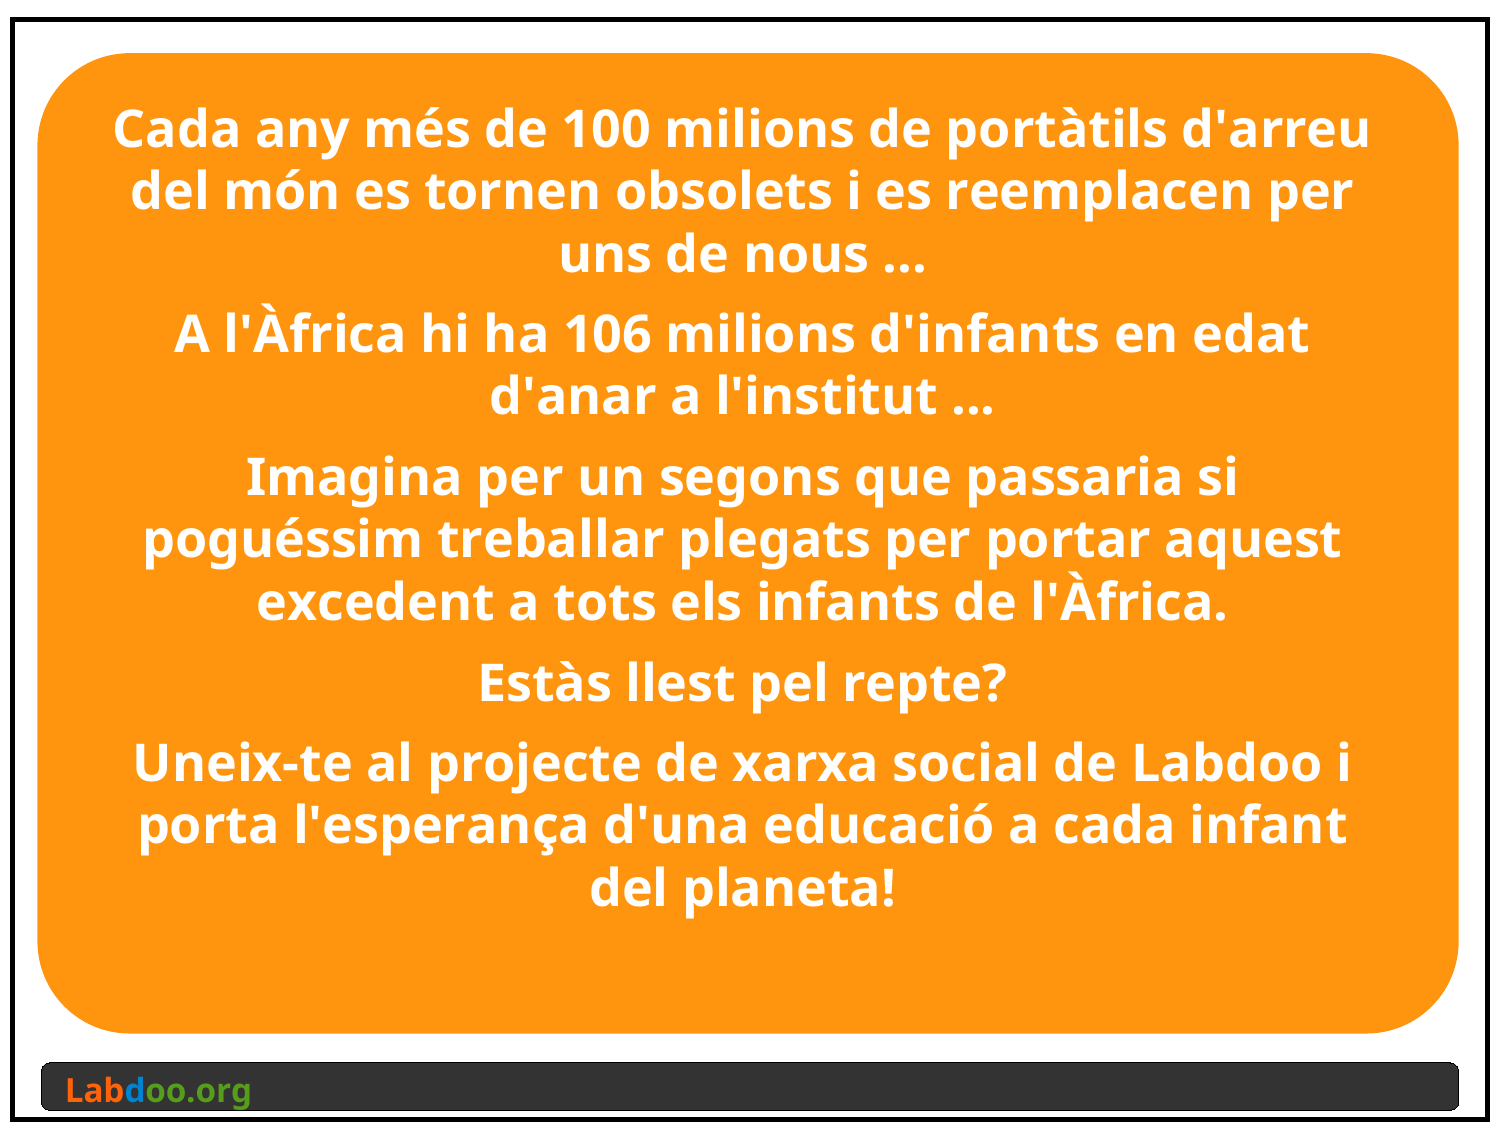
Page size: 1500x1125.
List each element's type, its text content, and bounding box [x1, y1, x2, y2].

text_box Cada any més de 100 milions de portàtils d'arreu del món es tornen obsolets i es reemplacen per uns de nous ... A l'Àfrica hi ha 106 milions d'infants en edat d'anar a l'institut ... Imagina per un segons que passaria si poguéssim treballar plegats per portar aquest excedent a tots els infants de l'Àfrica. Estàs llest pel repte? Uneix-te al projecte de xarxa social de Labdoo i porta l'esperança d'una educació a cada infant del planeta! [85, 87, 1400, 987]
text_box [37, 53, 1459, 1034]
